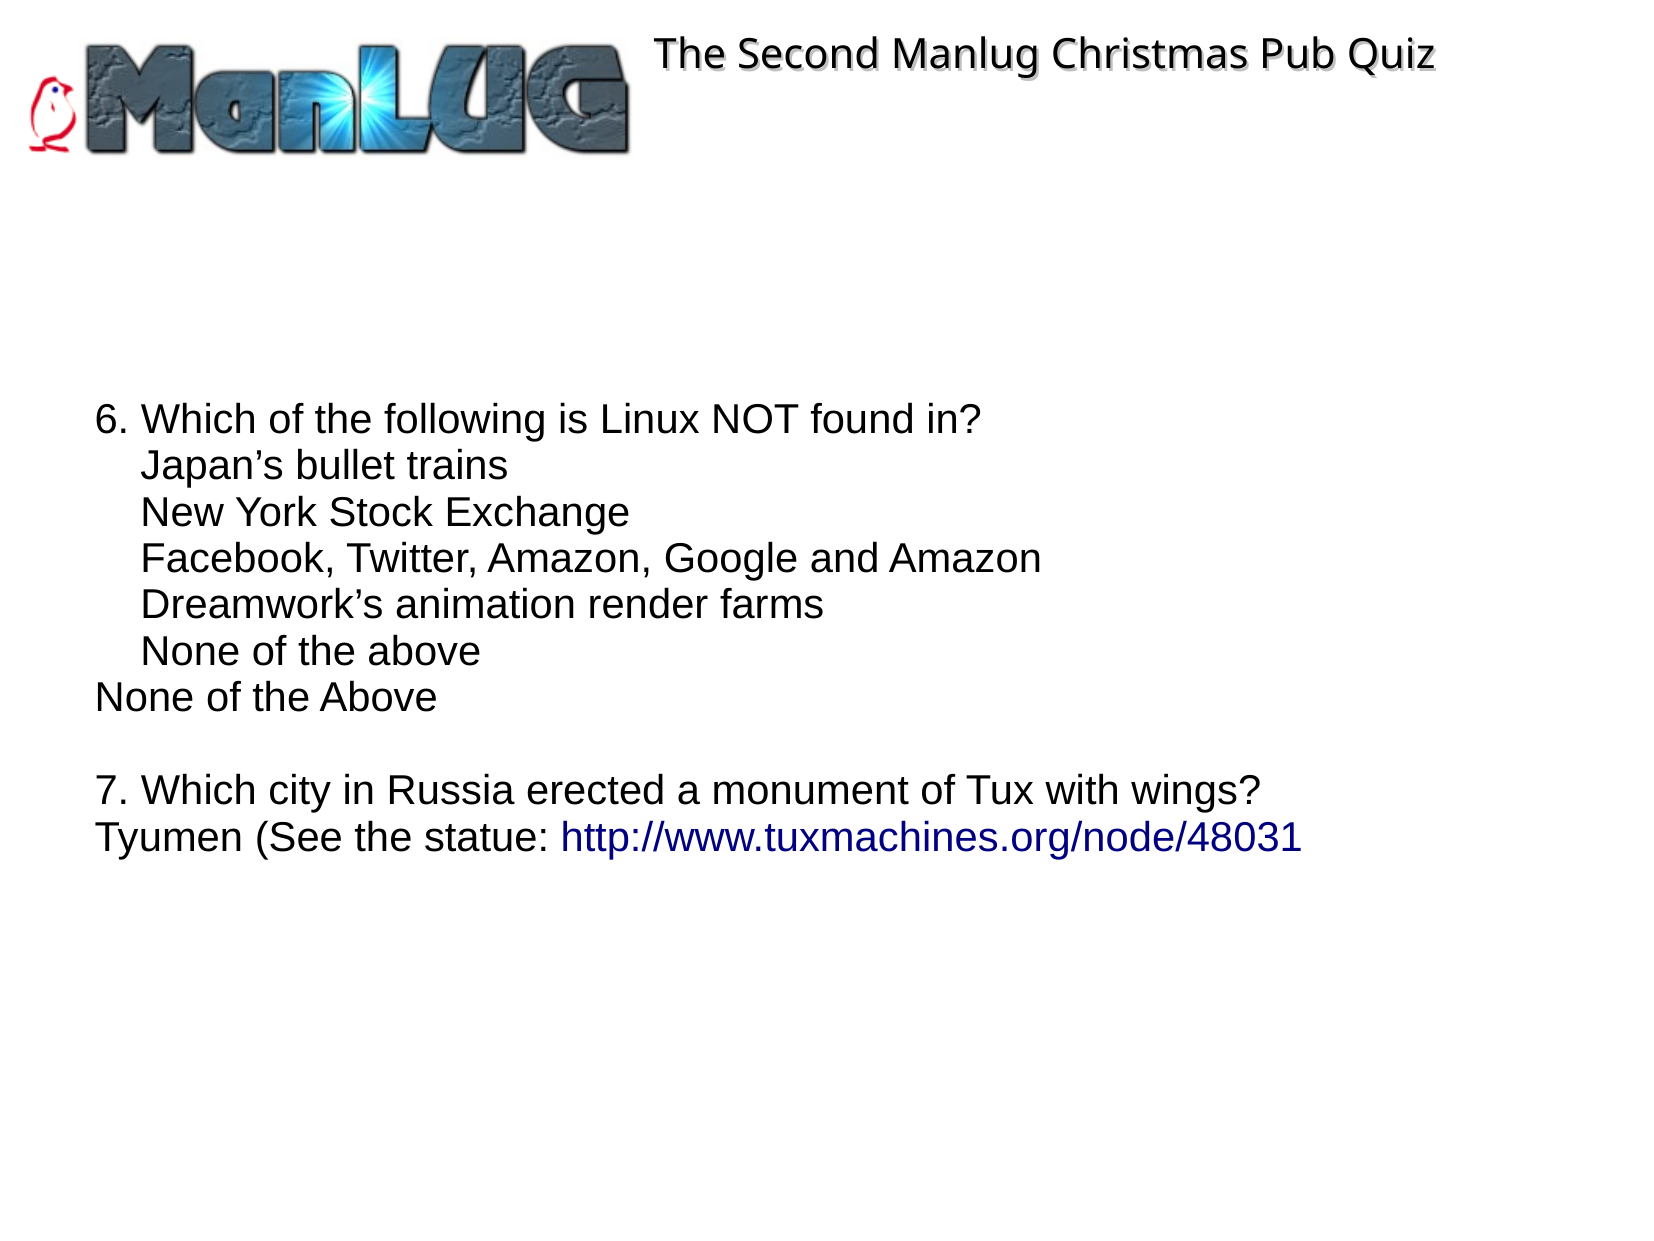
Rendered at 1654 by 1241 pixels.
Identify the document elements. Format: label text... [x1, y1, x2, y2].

text_box The Second Manlug Christmas Pub Quiz [639, 16, 1577, 91]
subtitle 6. Which of the following is Linux NOT found in? Japan’s bullet trains New York Stock Exchange Facebook, Twitter, Amazon, Google and Amazon Dreamwork’s animation render farms None of the above None of the Above 7. Which city in Russia erected a monument of Tux with wings? Tyumen (See the statue: http://www.tuxmachines.org/node/48031 [94, 293, 1583, 1241]
picture [16, 35, 638, 161]
